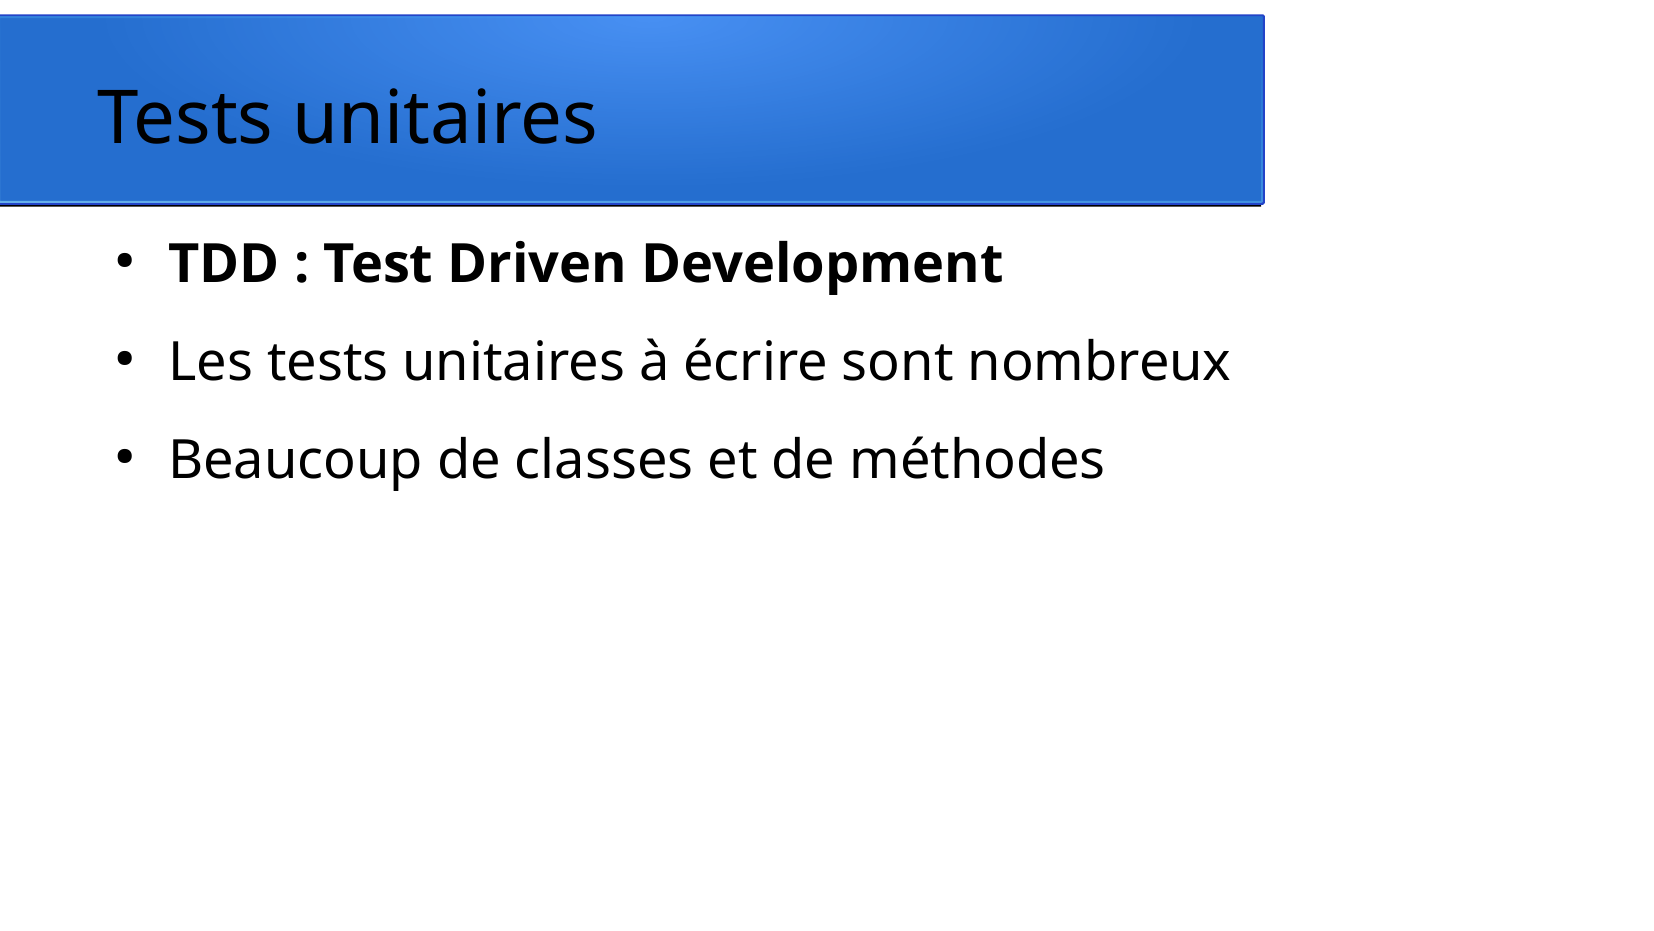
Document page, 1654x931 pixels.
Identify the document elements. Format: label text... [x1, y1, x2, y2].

title Tests unitaires [82, 37, 1571, 193]
list TDD : Test Driven Development Les tests unitaires à écrire sont nombreux Beaucoup de classes et de méthodes [82, 216, 1571, 719]
